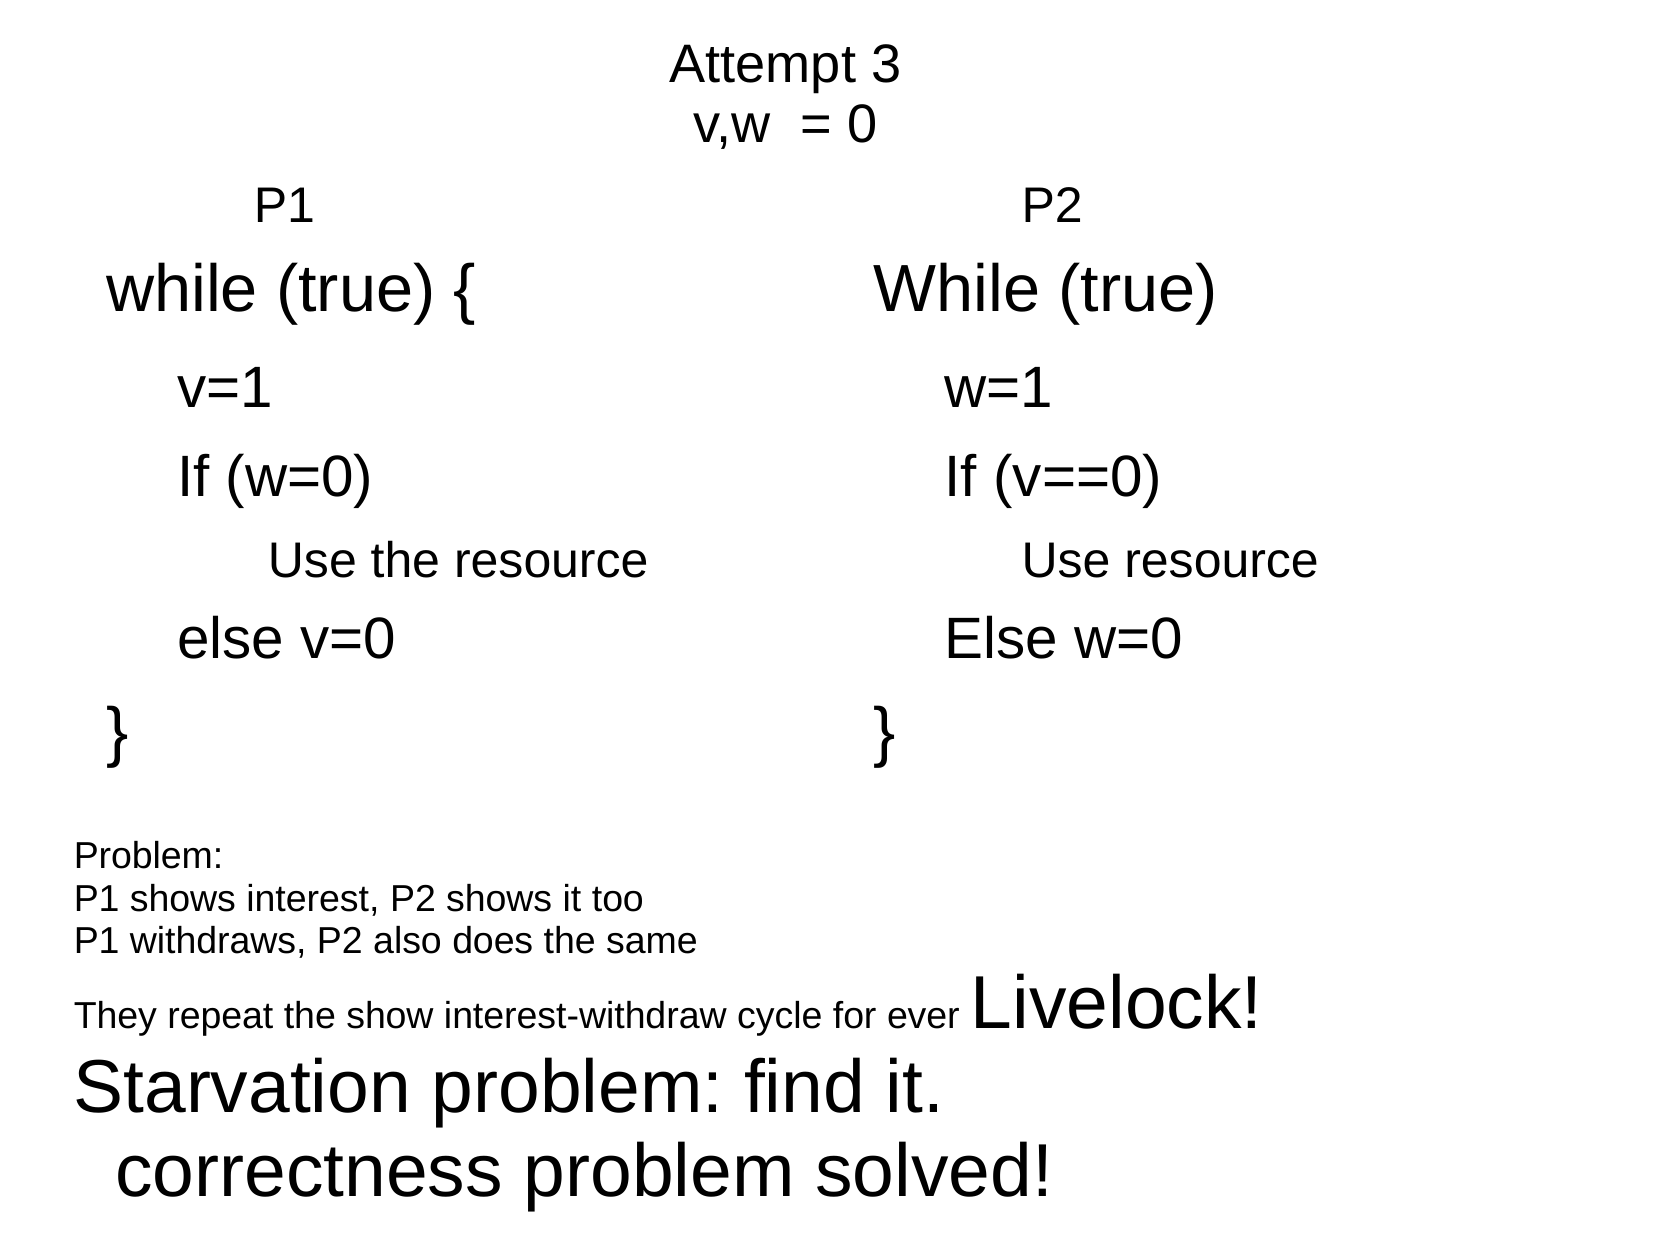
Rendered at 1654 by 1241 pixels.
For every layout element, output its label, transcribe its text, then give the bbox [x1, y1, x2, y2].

list P2 While (true) w=1 If (v==0) Use resource Else w=0 } [856, 177, 1583, 996]
text_box Problem: P1 shows interest, P2 shows it too P1 withdraws, P2 also does the same They repeat the show interest-withdraw cycle for ever Livelock! Starvation problem: find it. correctness problem solved! [59, 827, 1565, 1241]
list P1 while (true) { v=1 If (w=0) Use the resource else v=0 } [88, 177, 815, 827]
title Attempt 3 v,w = 0 [0, 0, 1571, 266]
